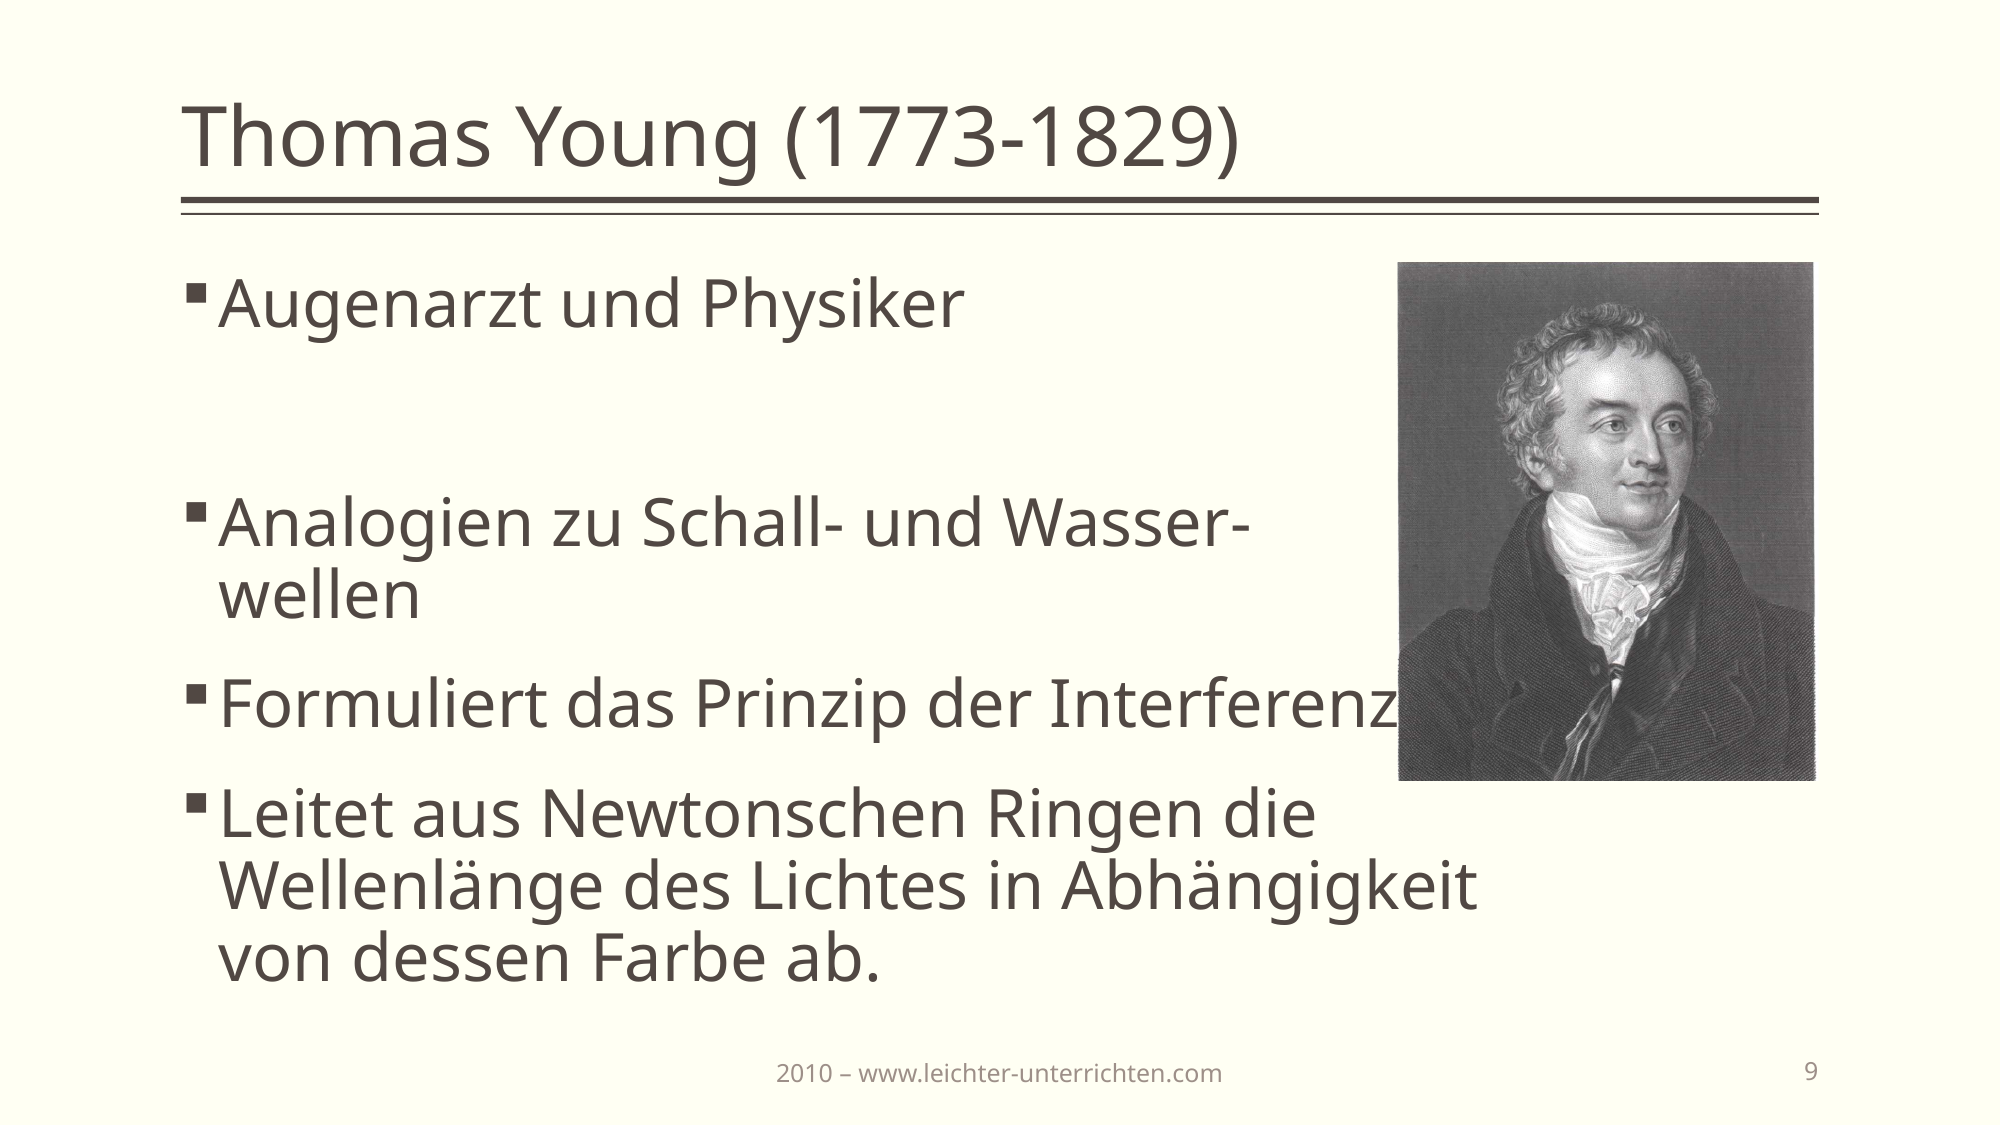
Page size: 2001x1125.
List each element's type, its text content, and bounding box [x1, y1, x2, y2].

title Thomas Young (1773-1829) [181, 12, 1819, 193]
slide_number <Foliennummer> [1518, 1042, 1819, 1103]
list Augenarzt und Physiker Analogien zu Schall- und Wasser- wellen Formuliert das Prinzip der Interferenz Leitet aus Newtonschen Ringen die Wellenlänge des Lichtes in Abhängigkeit von dessen Farbe ab. [181, 262, 1819, 1013]
picture [1397, 262, 1819, 781]
footer 2010 – www.leichter-unterrichten.com [481, 1042, 1518, 1103]
